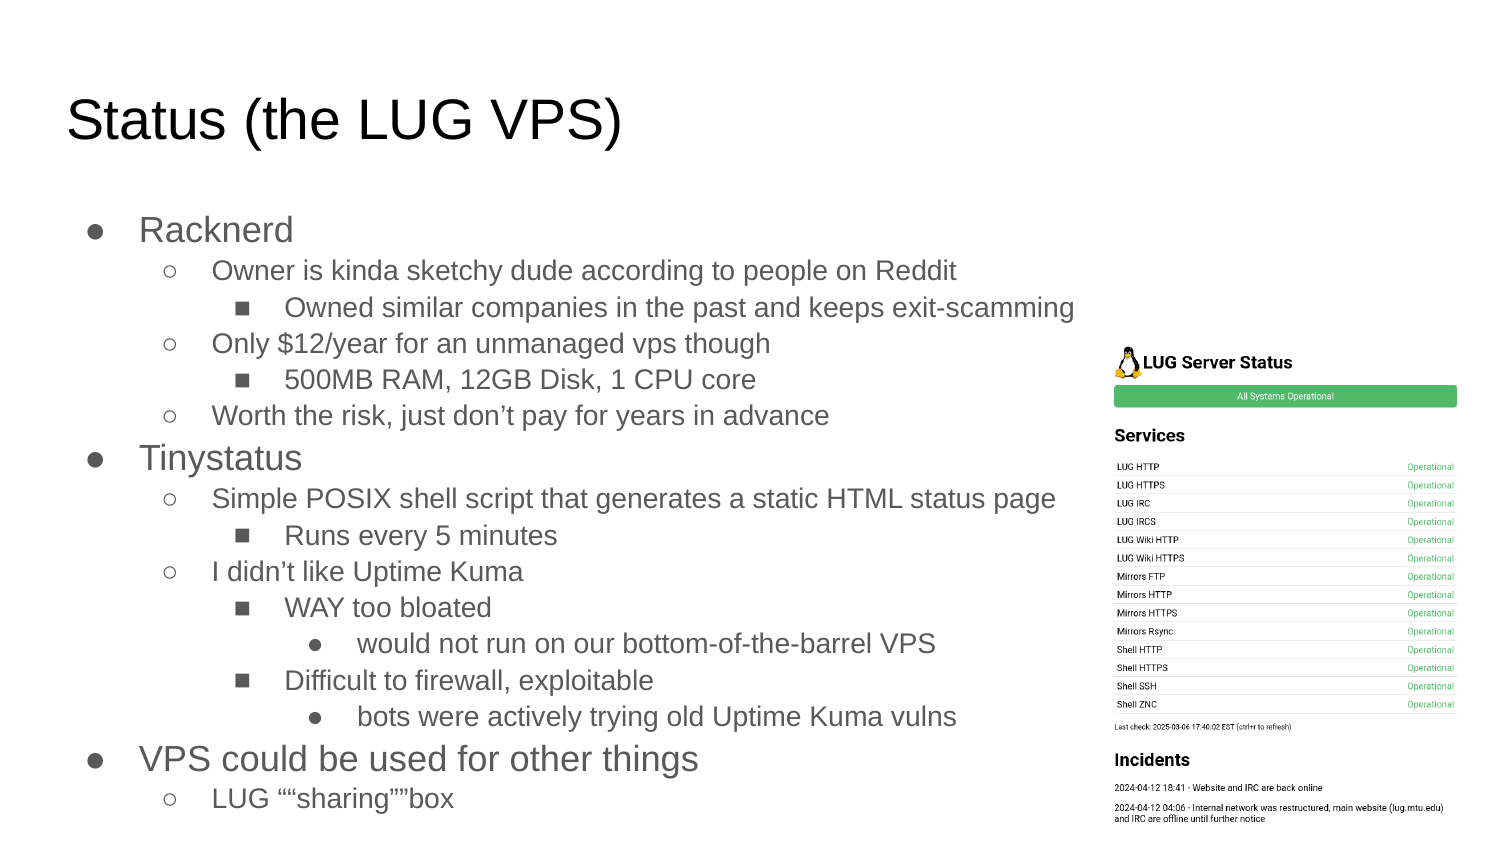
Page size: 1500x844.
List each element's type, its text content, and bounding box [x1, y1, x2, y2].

picture [1106, 334, 1472, 833]
title Status (the LUG VPS) [51, 72, 1449, 167]
list Racknerd Owner is kinda sketchy dude according to people on Reddit Owned similar companies in the past and keeps exit-scamming Only $12/year for an unmanaged vps though 500MB RAM, 12GB Disk, 1 CPU core Worth the risk, just don’t pay for years in advance Tinystatus Simple POSIX shell script that generates a static HTML status page Runs every 5 minutes I didn’t like Uptime Kuma WAY too bloated would not run on our bottom-of-the-barrel VPS Difficult to firewall, exploitable bots were actively trying old Uptime Kuma vulns VPS could be used for other things LUG ““sharing””box [51, 189, 1449, 833]
